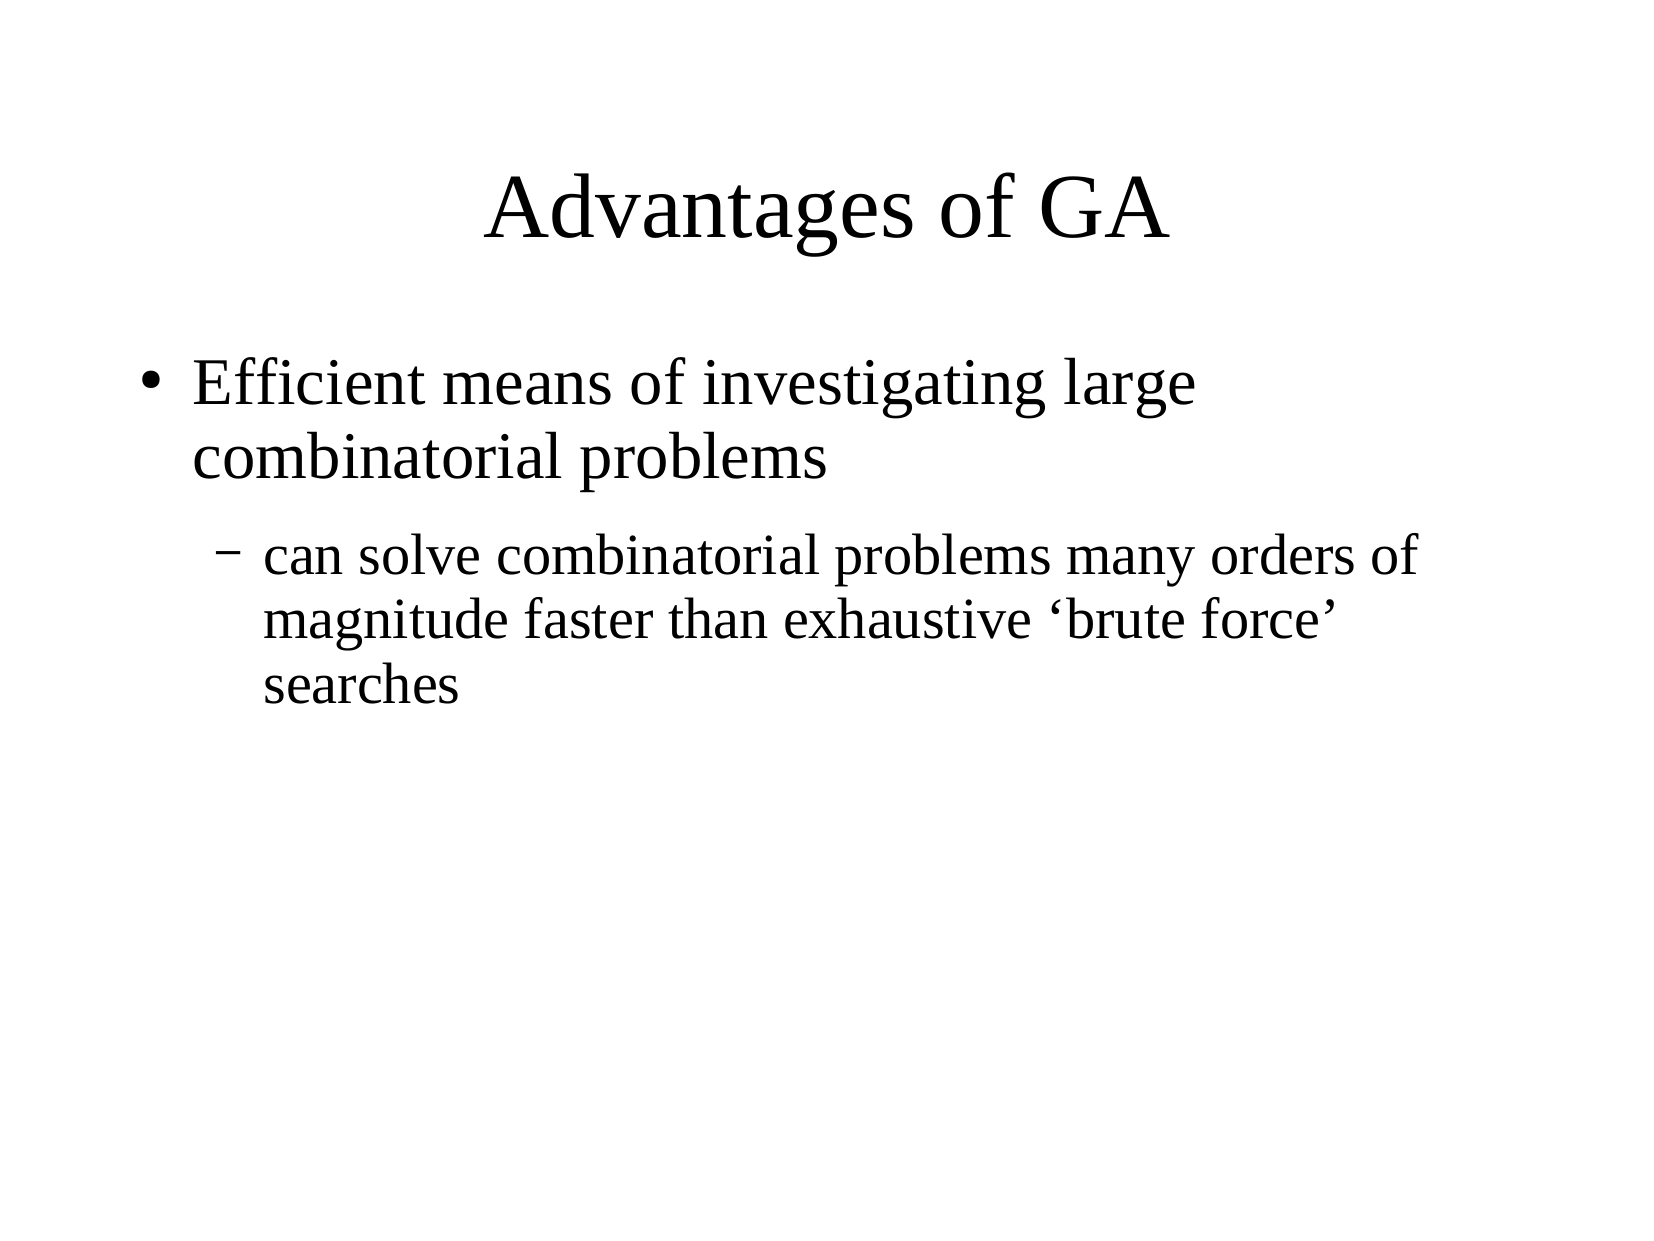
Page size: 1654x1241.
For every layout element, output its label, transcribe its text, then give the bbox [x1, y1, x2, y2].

list Efficient means of investigating large combinatorial problems can solve combinatorial problems many orders of magnitude faster than exhaustive ‘brute force’ searches [121, 344, 1534, 1127]
title Advantages of GA [121, 102, 1534, 311]
